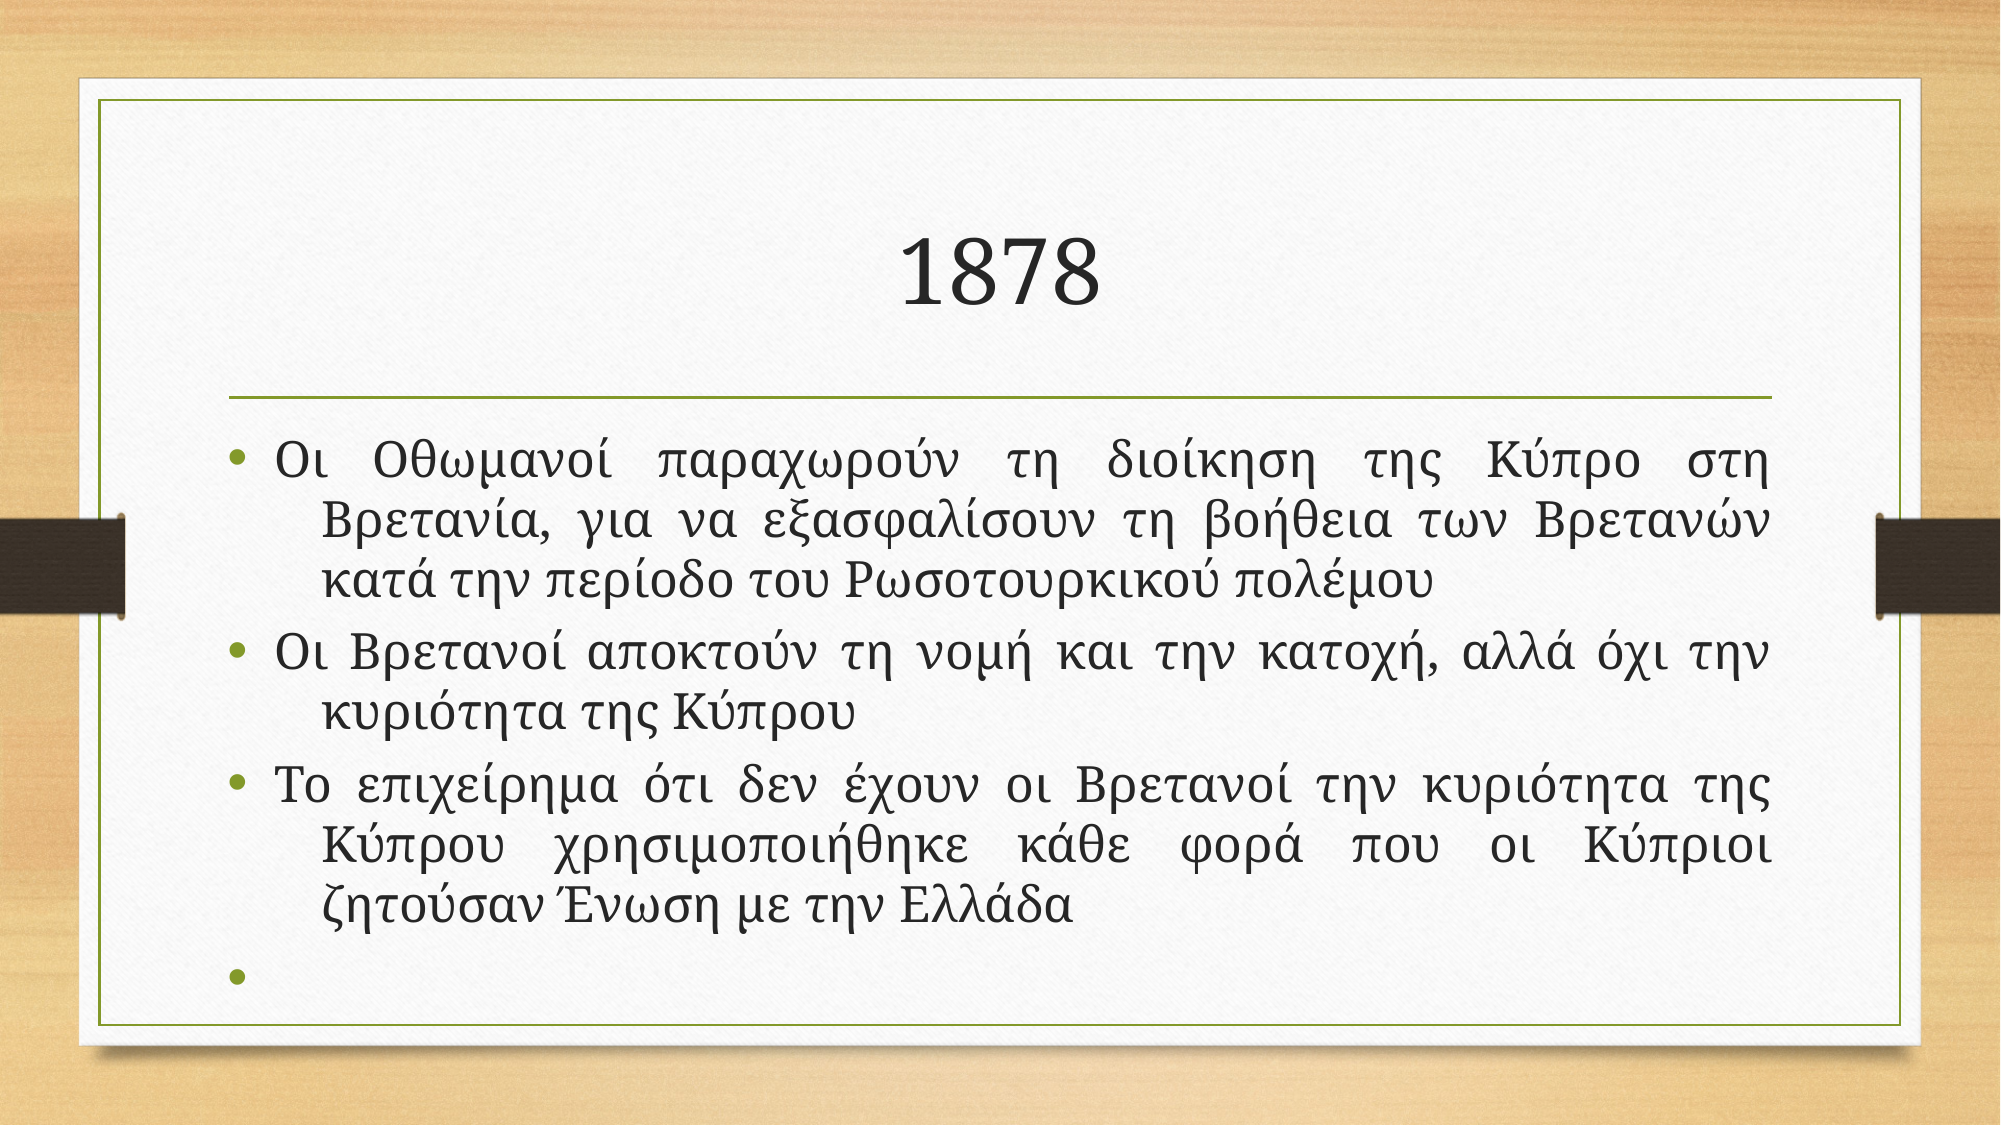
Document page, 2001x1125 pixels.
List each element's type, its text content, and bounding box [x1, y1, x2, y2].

list Οι Οθωμανοί παραχωρούν τη διοίκηση της Κύπρο στη Βρετανία, για να εξασφαλίσουν τη βοήθεια των Βρετανών κατά την περίοδο του Ρωσοτουρκικού πολέμου Οι Βρετανοί αποκτούν τη νομή και την κατοχή, αλλά όχι την κυριότητα της Κύπρου Το επιχείρημα ότι δεν έχουν οι Βρετανοί την κυριότητα της Κύπρου χρησιμοποιήθηκε κάθε φορά που οι Κύπριοι ζητούσαν Ένωση με την Ελλάδα [212, 419, 1788, 964]
title 1878 [212, 161, 1788, 376]
